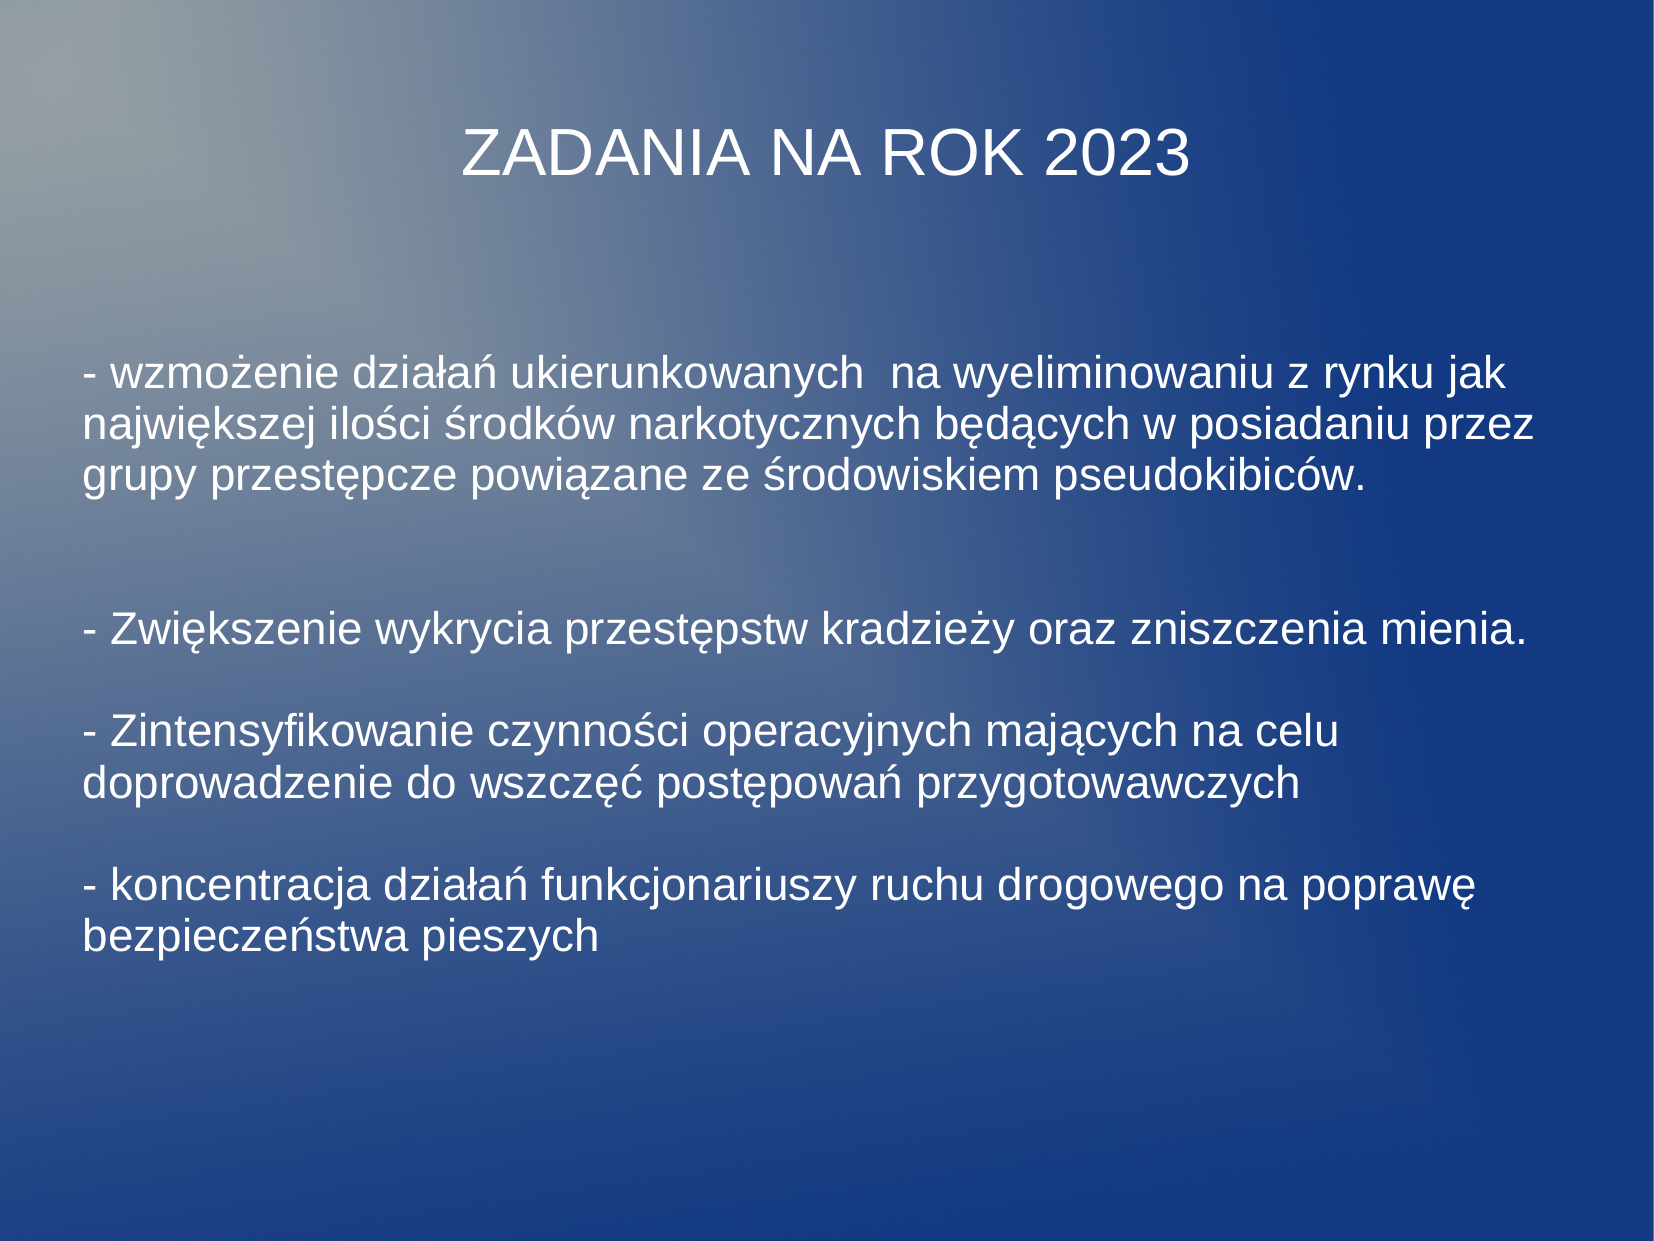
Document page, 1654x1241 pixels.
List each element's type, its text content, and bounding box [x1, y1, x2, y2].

title ZADANIA NA ROK 2023 [82, 49, 1571, 150]
subtitle - wzmożenie działań ukierunkowanych na wyeliminowaniu z rynku jak największej ilości środków narkotycznych będących w posiadaniu przez grupy przestępcze powiązane ze środowiskiem pseudokibiców. - Zwiększenie wykrycia przestępstw kradzieży oraz zniszczenia mienia. - Zintensyfikowanie czynności operacyjnych mających na celu doprowadzenie do wszczęć postępowań przygotowawczych - koncentracja działań funkcjonariuszy ruchu drogowego na poprawę bezpieczeństwa pieszych [82, 150, 1571, 1241]
picture [0, 0, 1654, 1241]
